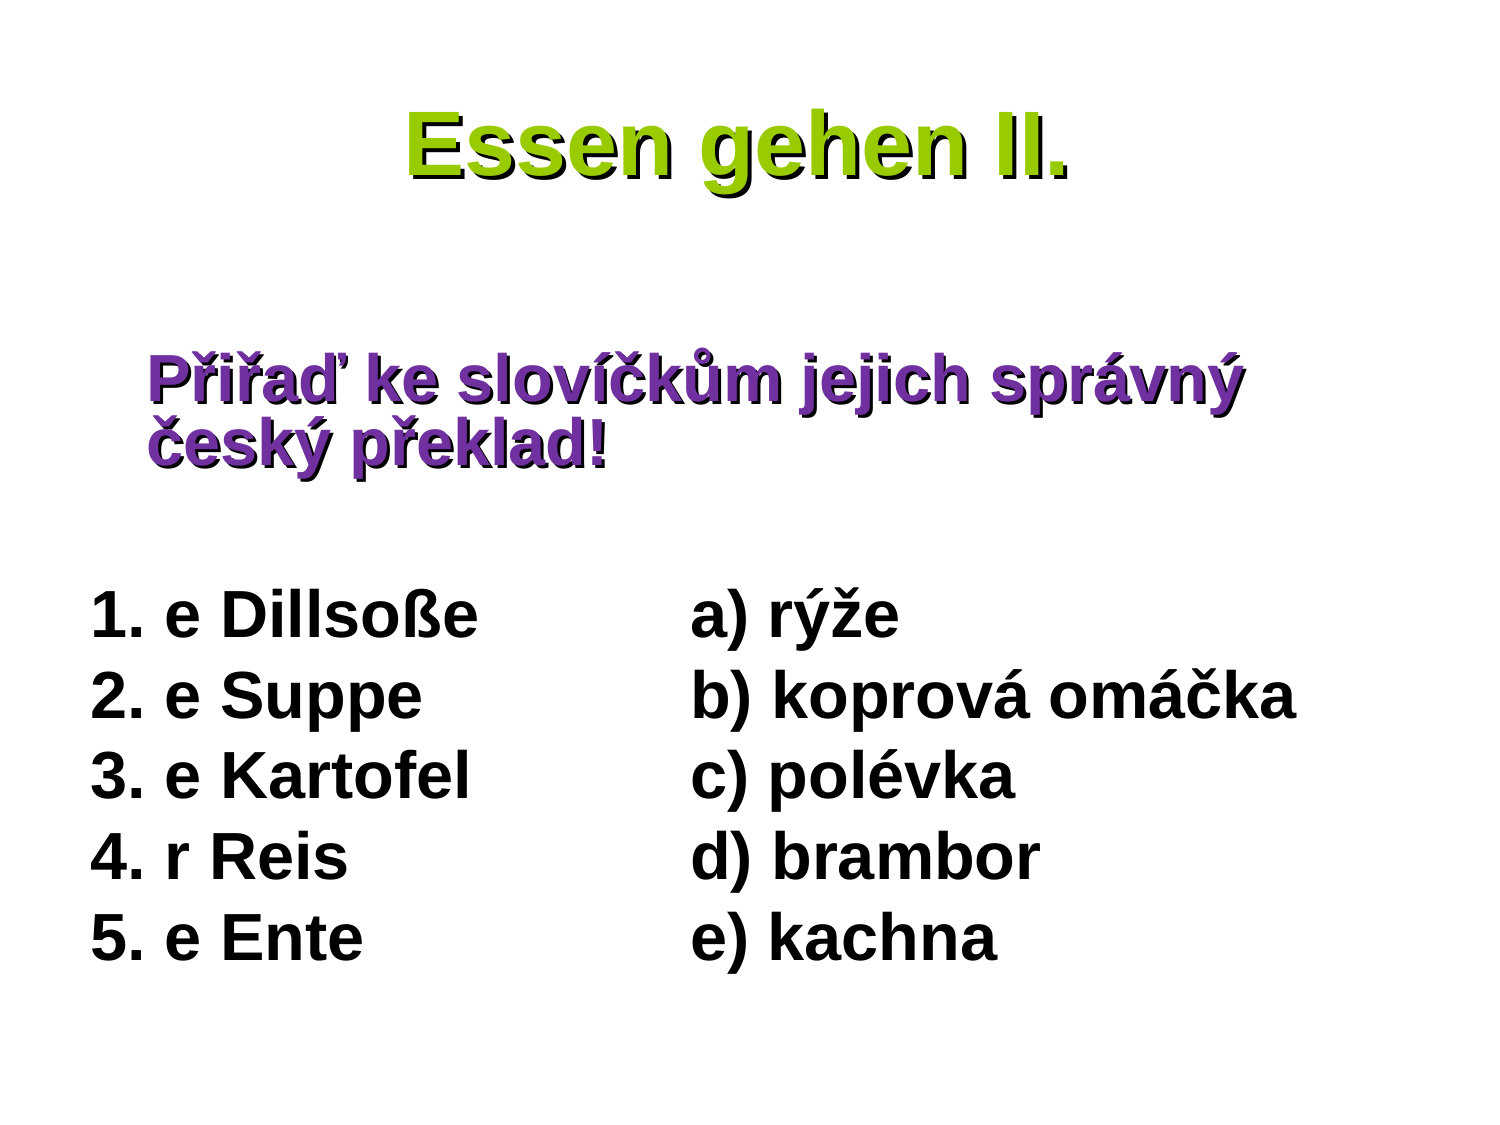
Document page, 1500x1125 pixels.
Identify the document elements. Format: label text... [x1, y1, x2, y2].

list Přiřaď ke slovíčkům jejich správný český překlad! e Dillsoße a) rýže e Suppe b) koprová omáčka e Kartofel c) polévka r Reis d) brambor e Ente e) kachna [75, 262, 1426, 1062]
title Essen gehen II. [75, 45, 1426, 233]
